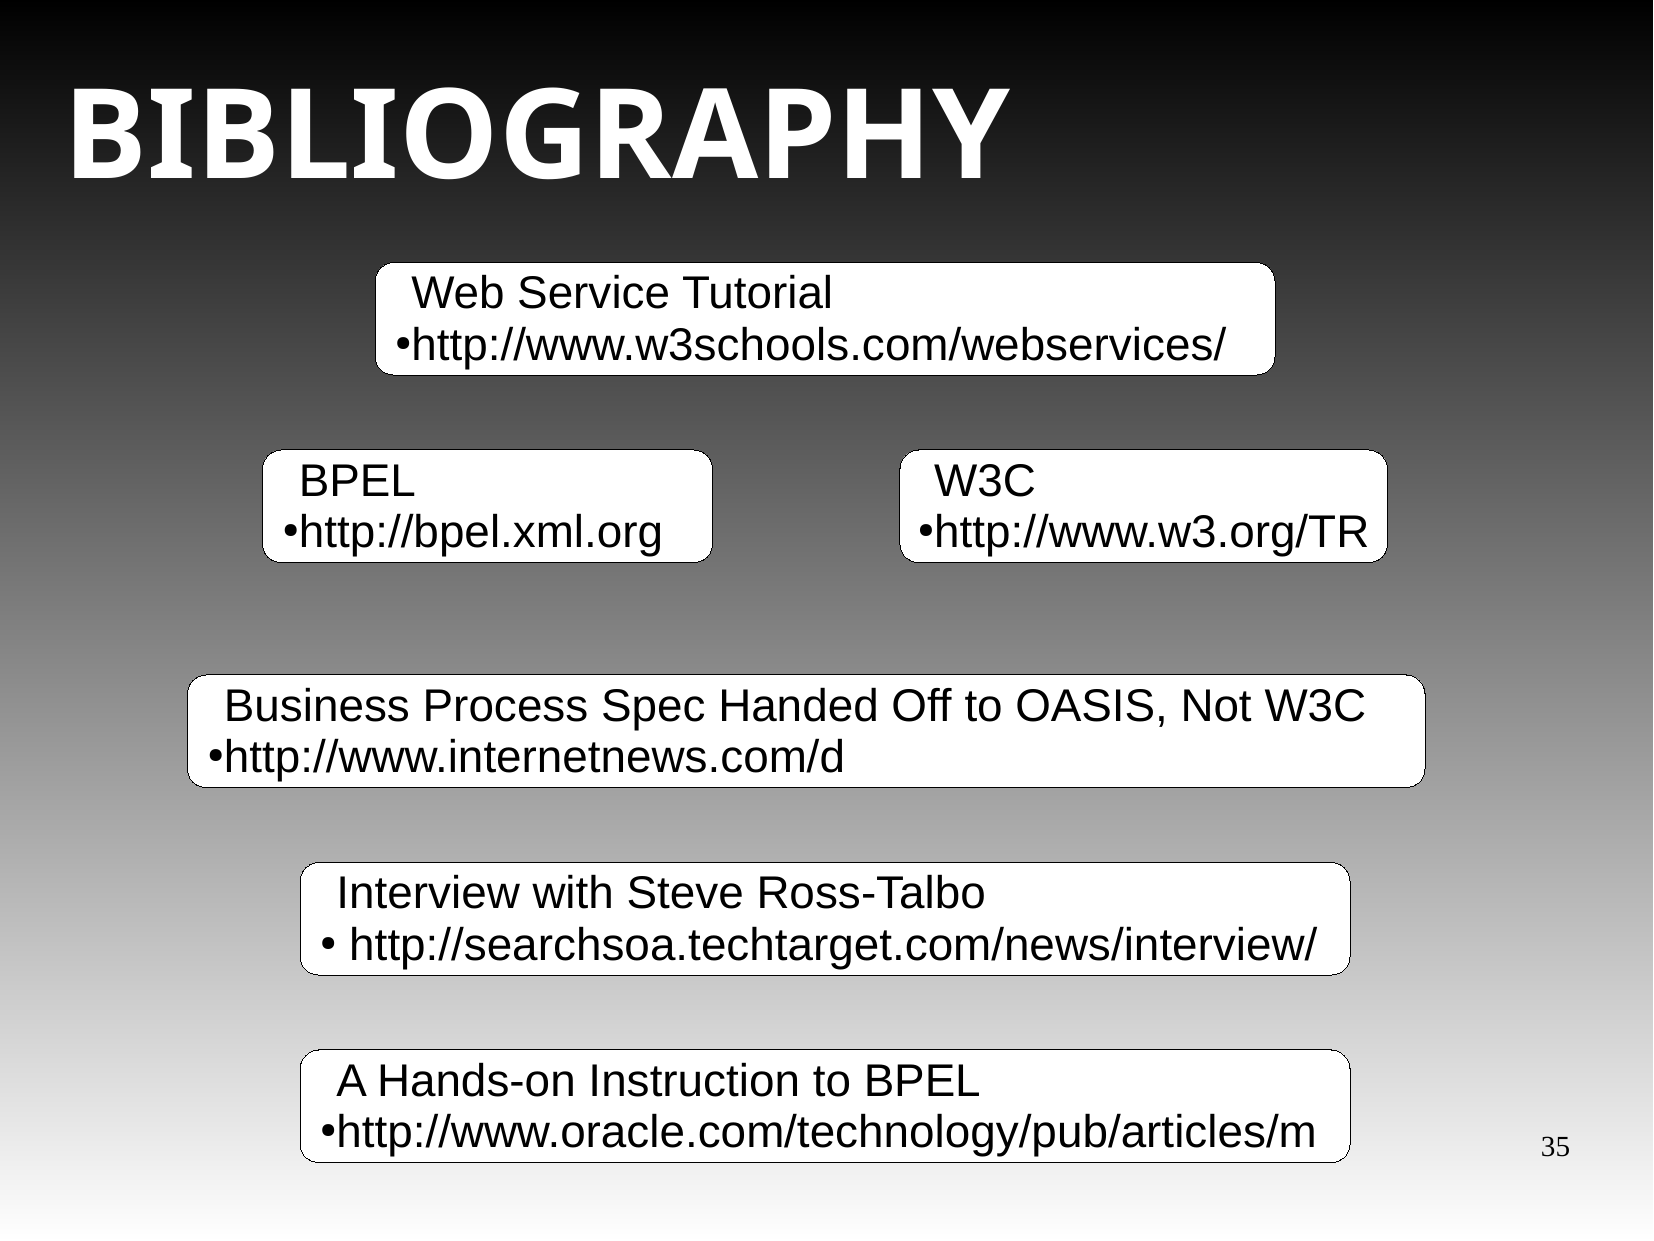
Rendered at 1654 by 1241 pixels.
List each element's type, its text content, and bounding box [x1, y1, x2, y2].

text_box Web Service Tutorial http://www.w3schools.com/webservices/ [375, 262, 1276, 376]
text_box BPEL http://bpel.xml.org [262, 449, 713, 563]
text_box A Hands-on Instruction to BPEL http://www.oracle.com/technology/pub/articles/m [300, 1049, 1351, 1163]
text_box BIBLIOGRAPHY [48, 37, 1163, 258]
text_box Business Process Spec Handed Off to OASIS, Not W3C http://www.internetnews.com/d [187, 674, 1426, 788]
text_box Interview with Steve Ross-Talbo http://searchsoa.techtarget.com/news/interview/ [300, 862, 1351, 976]
text_box W3C http://www.w3.org/TR [899, 449, 1388, 563]
